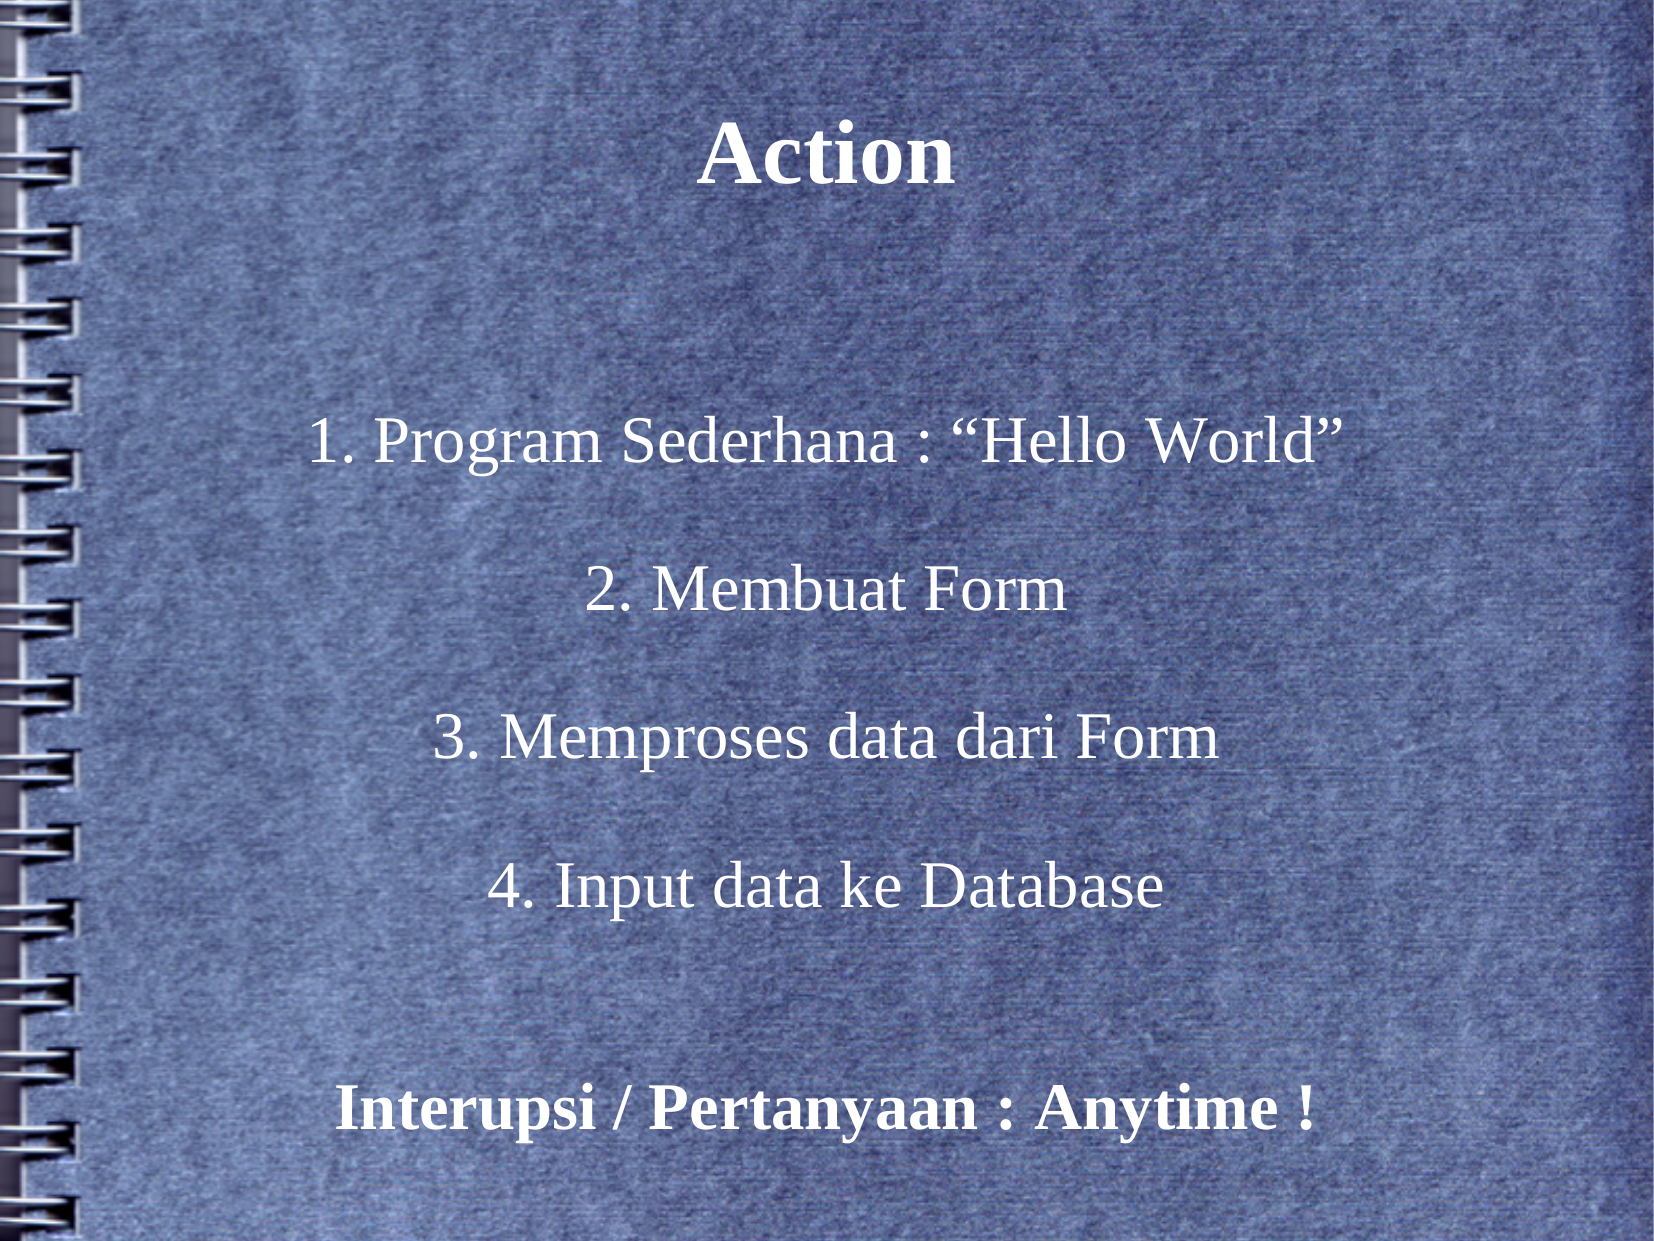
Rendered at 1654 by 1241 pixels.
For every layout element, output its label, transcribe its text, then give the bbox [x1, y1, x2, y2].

subtitle 1. Program Sederhana : “Hello World” 2. Membuat Form 3. Memproses data dari Form 4. Input data ke Database Interupsi / Pertanyaan : Anytime ! [82, 181, 1571, 1218]
picture [0, 0, 1654, 1241]
title Action [82, 56, 1571, 181]
